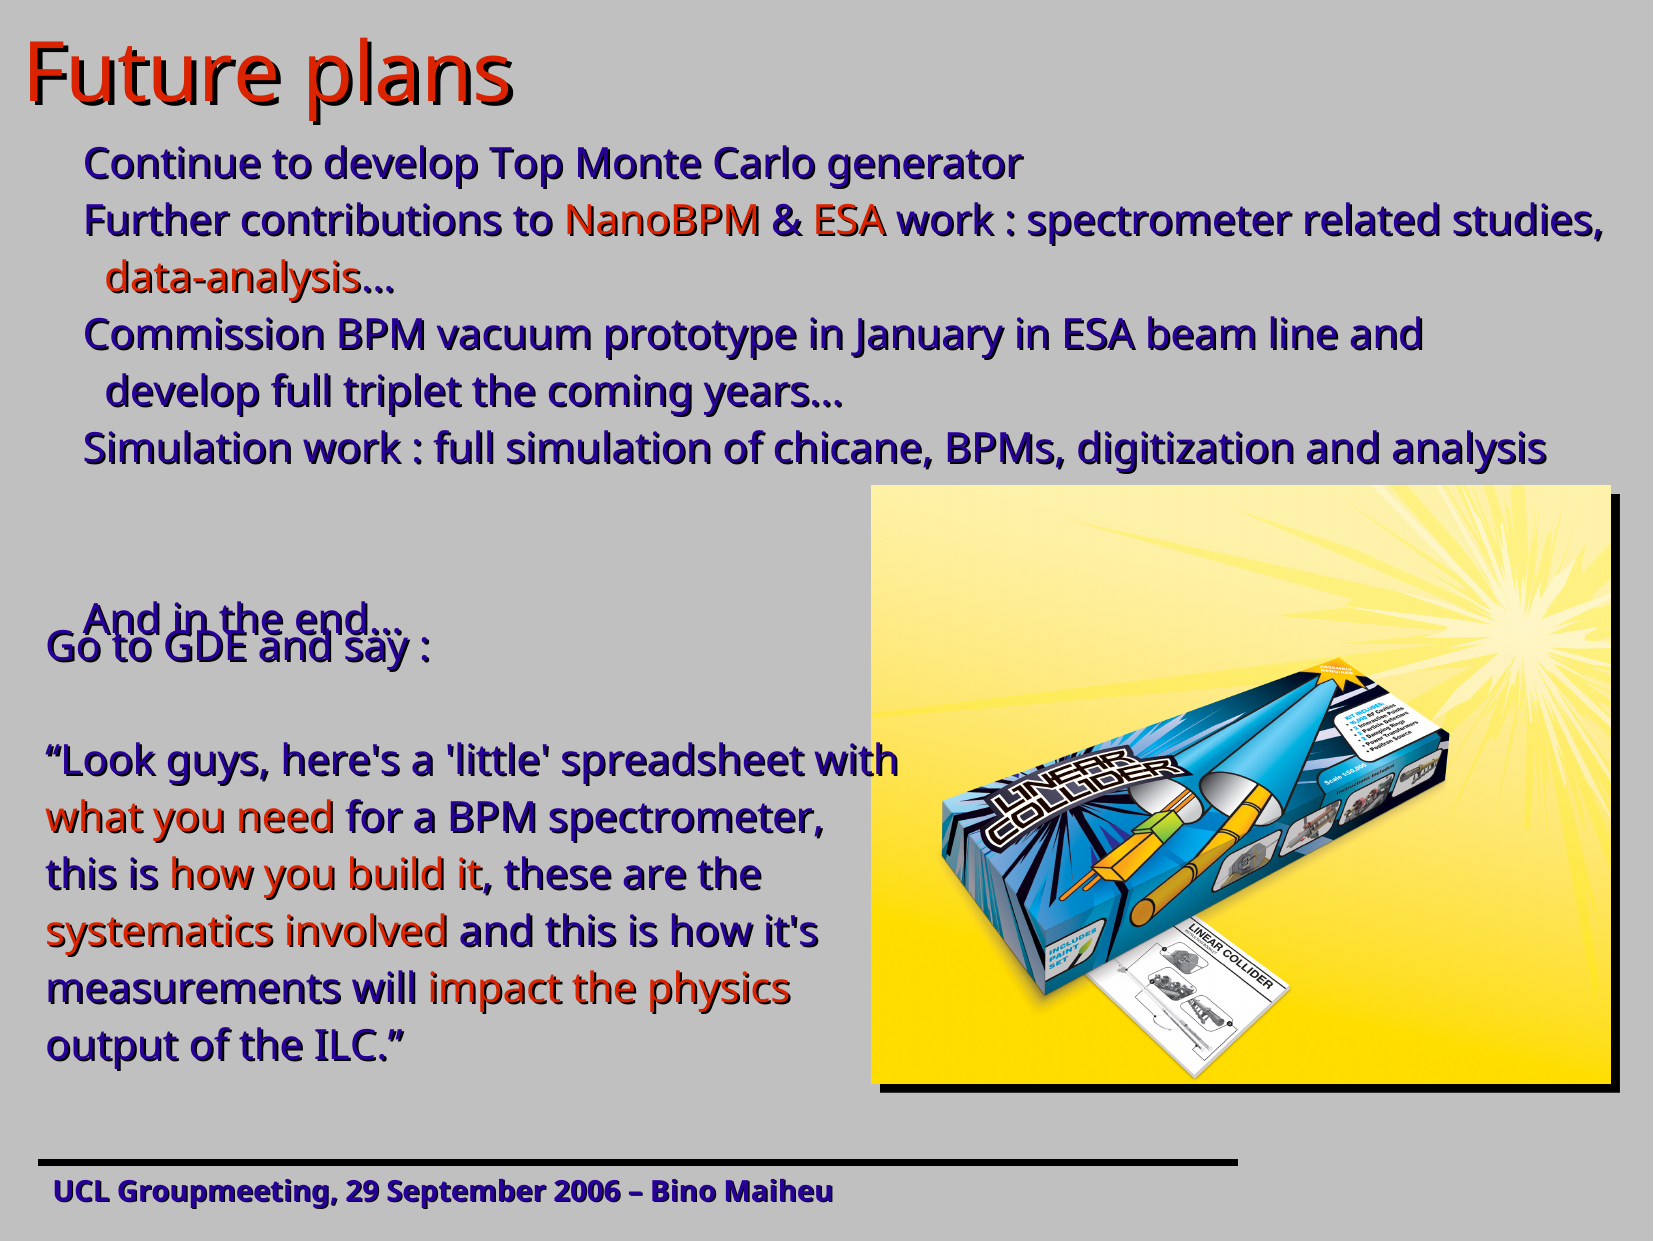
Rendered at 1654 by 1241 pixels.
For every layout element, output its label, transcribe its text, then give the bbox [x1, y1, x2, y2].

picture [871, 485, 1611, 1084]
text_box Go to GDE and say : “Look guys, here's a 'little' spreadsheet with what you need for a BPM spectrometer, this is how you build it, these are the systematics involved and this is how it's measurements will impact the physics output of the ILC.” [30, 608, 871, 1025]
text_box UCL Groupmeeting, 29 September 2006 – Bino Maiheu [37, 1162, 871, 1213]
title Future plans [15, 17, 521, 120]
text_box Continue to develop Top Monte Carlo generator Further contributions to NanoBPM & ESA work : spectrometer related studies, data-analysis... Commission BPM vacuum prototype in January in ESA beam line and develop full triplet the coming years... Simulation work : full simulation of chicane, BPMs, digitization and analysis And in the end... [57, 125, 1561, 608]
